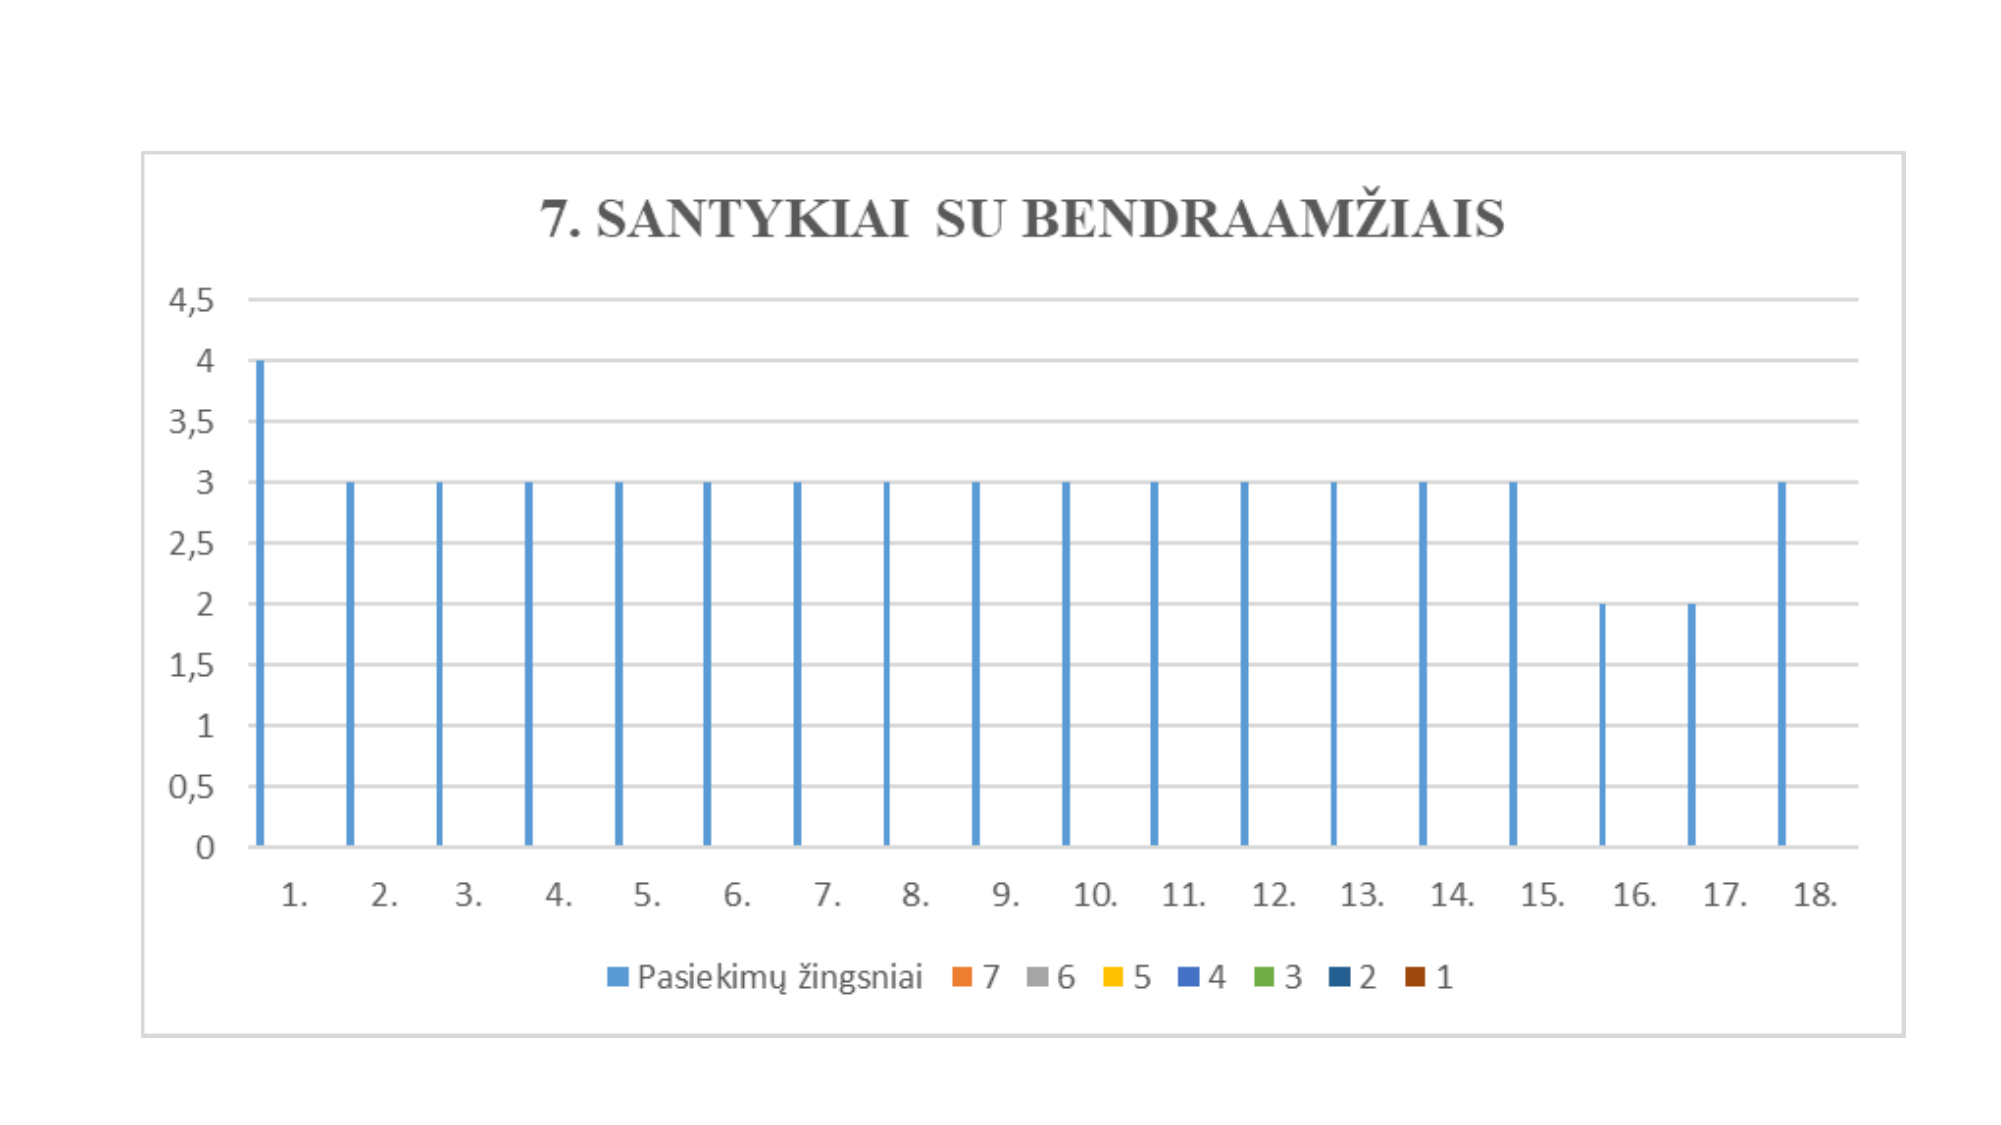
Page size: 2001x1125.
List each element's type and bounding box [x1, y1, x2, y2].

picture [141, 151, 1906, 1038]
